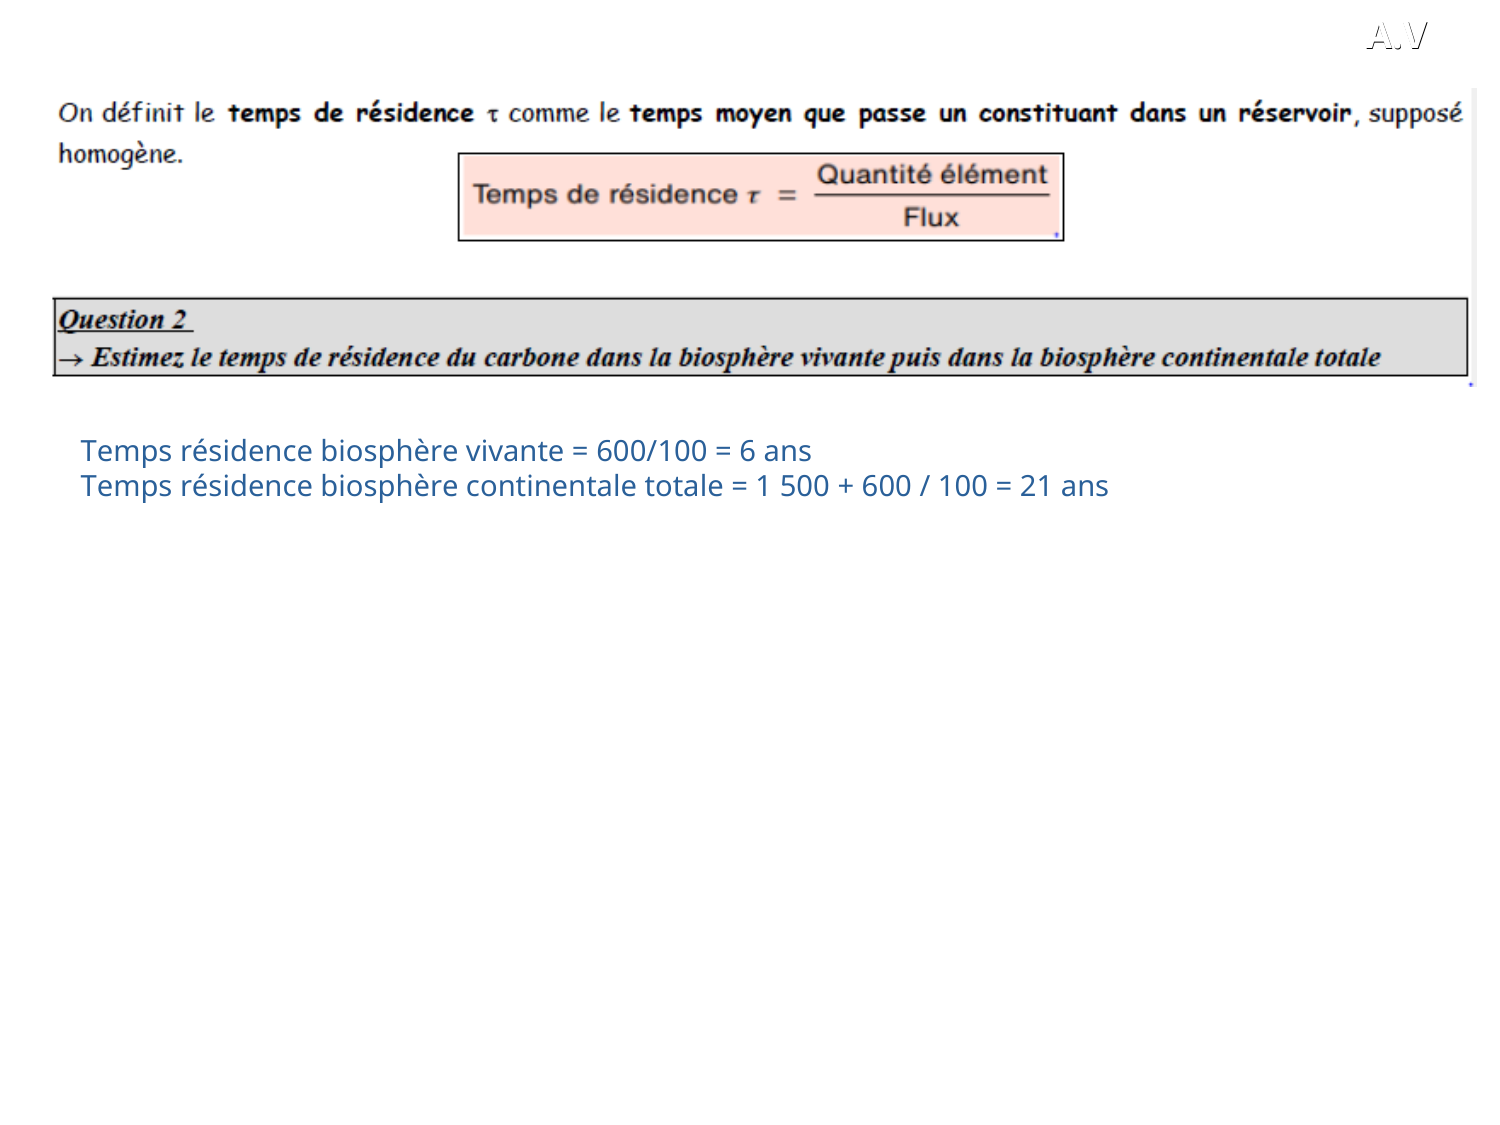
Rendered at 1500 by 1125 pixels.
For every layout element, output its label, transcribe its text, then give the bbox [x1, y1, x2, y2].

text_box A.V [1351, 3, 1476, 65]
picture [34, 88, 1477, 387]
text_box Temps résidence biosphère vivante = 600/100 = 6 ans Temps résidence biosphère continentale totale = 1 500 + 600 / 100 = 21 ans [65, 387, 1441, 544]
